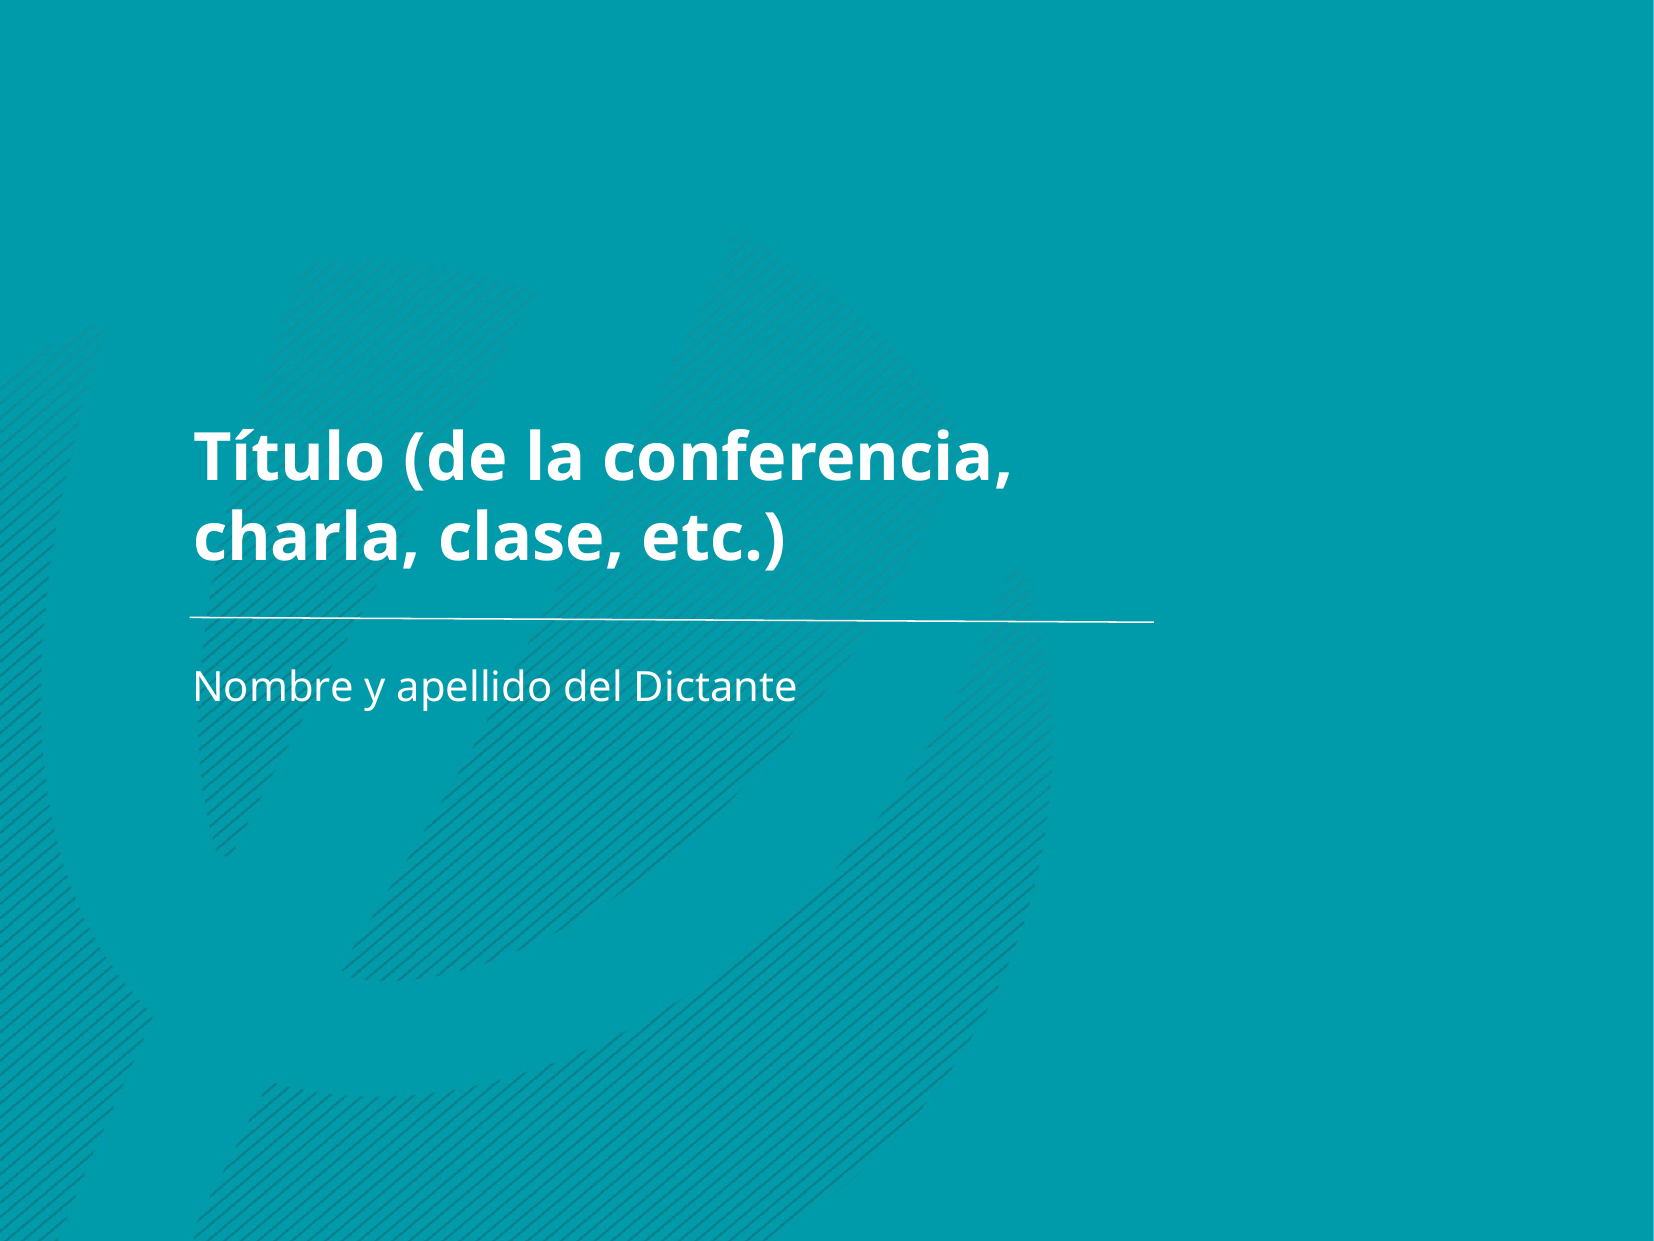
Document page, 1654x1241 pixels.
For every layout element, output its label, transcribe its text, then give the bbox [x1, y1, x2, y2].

text_box Nombre y apellido del Dictante [177, 627, 1196, 727]
title Título (de la conferencia, charla, clase, etc.) [178, 222, 1243, 589]
picture [0, 0, 1654, 1241]
